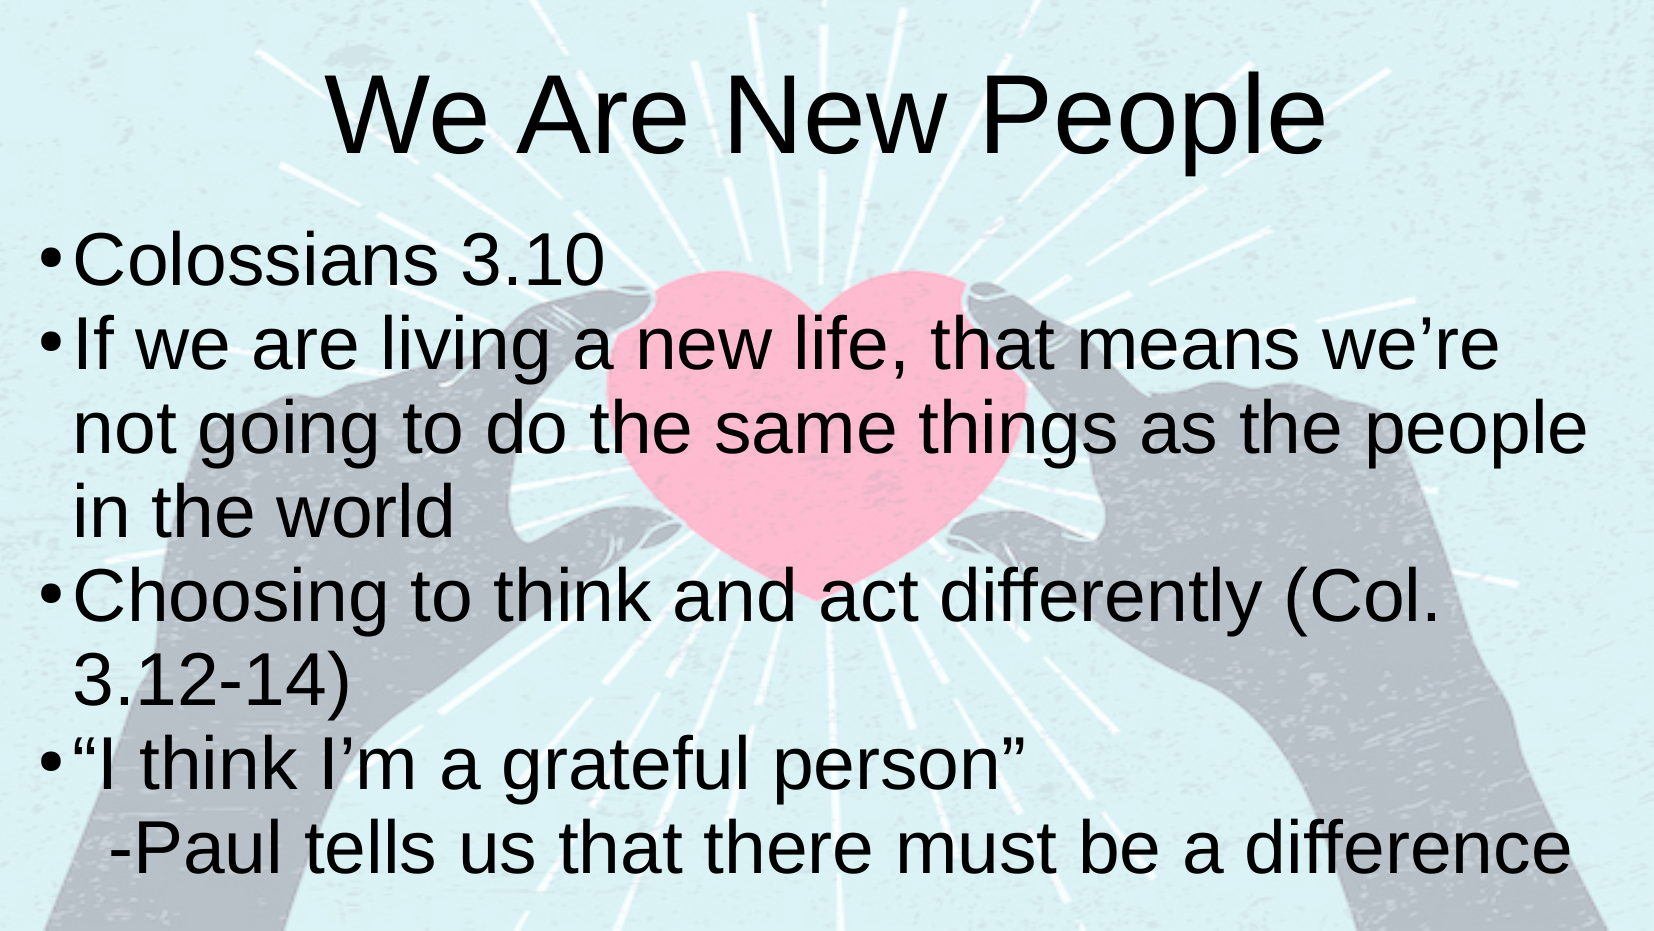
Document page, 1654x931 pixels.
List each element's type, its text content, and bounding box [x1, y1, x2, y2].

subtitle Colossians 3.10 If we are living a new life, that means we’re not going to do the same things as the people in the world Choosing to think and act differently (Col. 3.12-14) “I think I’m a grateful person” -Paul tells us that there must be a difference [37, 217, 1613, 931]
picture [0, 0, 1654, 931]
title We Are New People [82, 37, 1571, 193]
